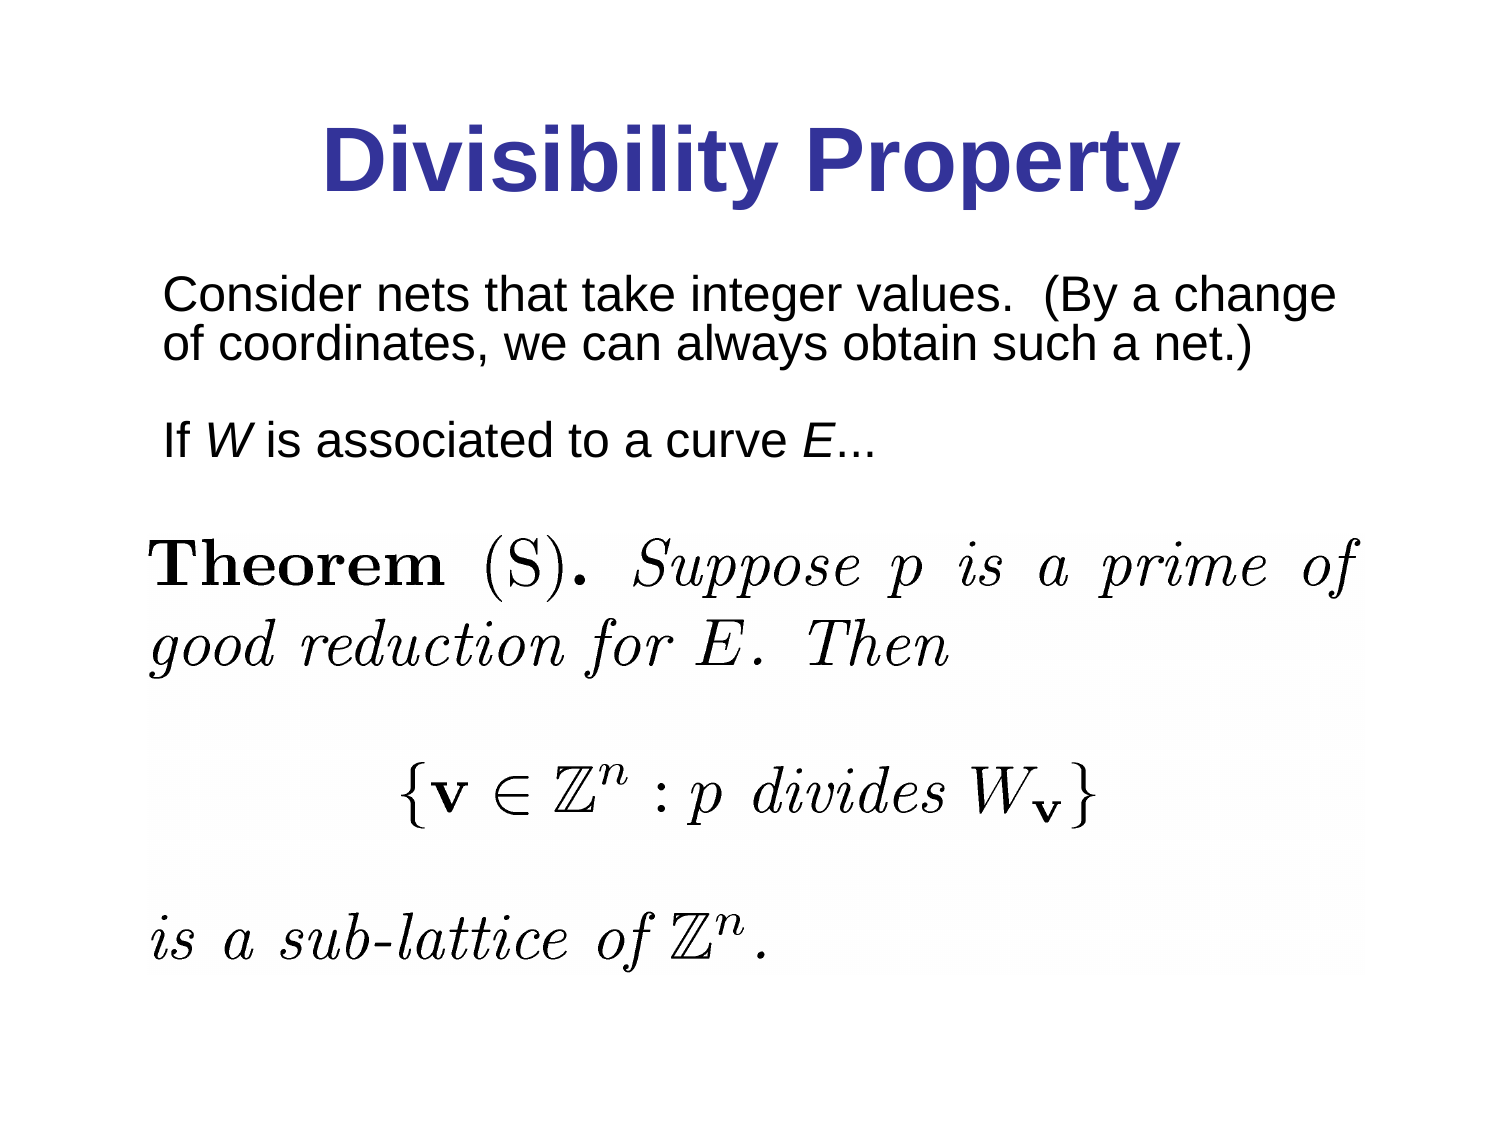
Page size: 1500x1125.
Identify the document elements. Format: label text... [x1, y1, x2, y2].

text_box Consider nets that take integer values. (By a change of coordinates, we can always obtain such a net.)‏ If W is associated to a curve E... [147, 265, 1359, 492]
picture [147, 533, 1365, 975]
title Divisibility Property [76, 66, 1427, 254]
